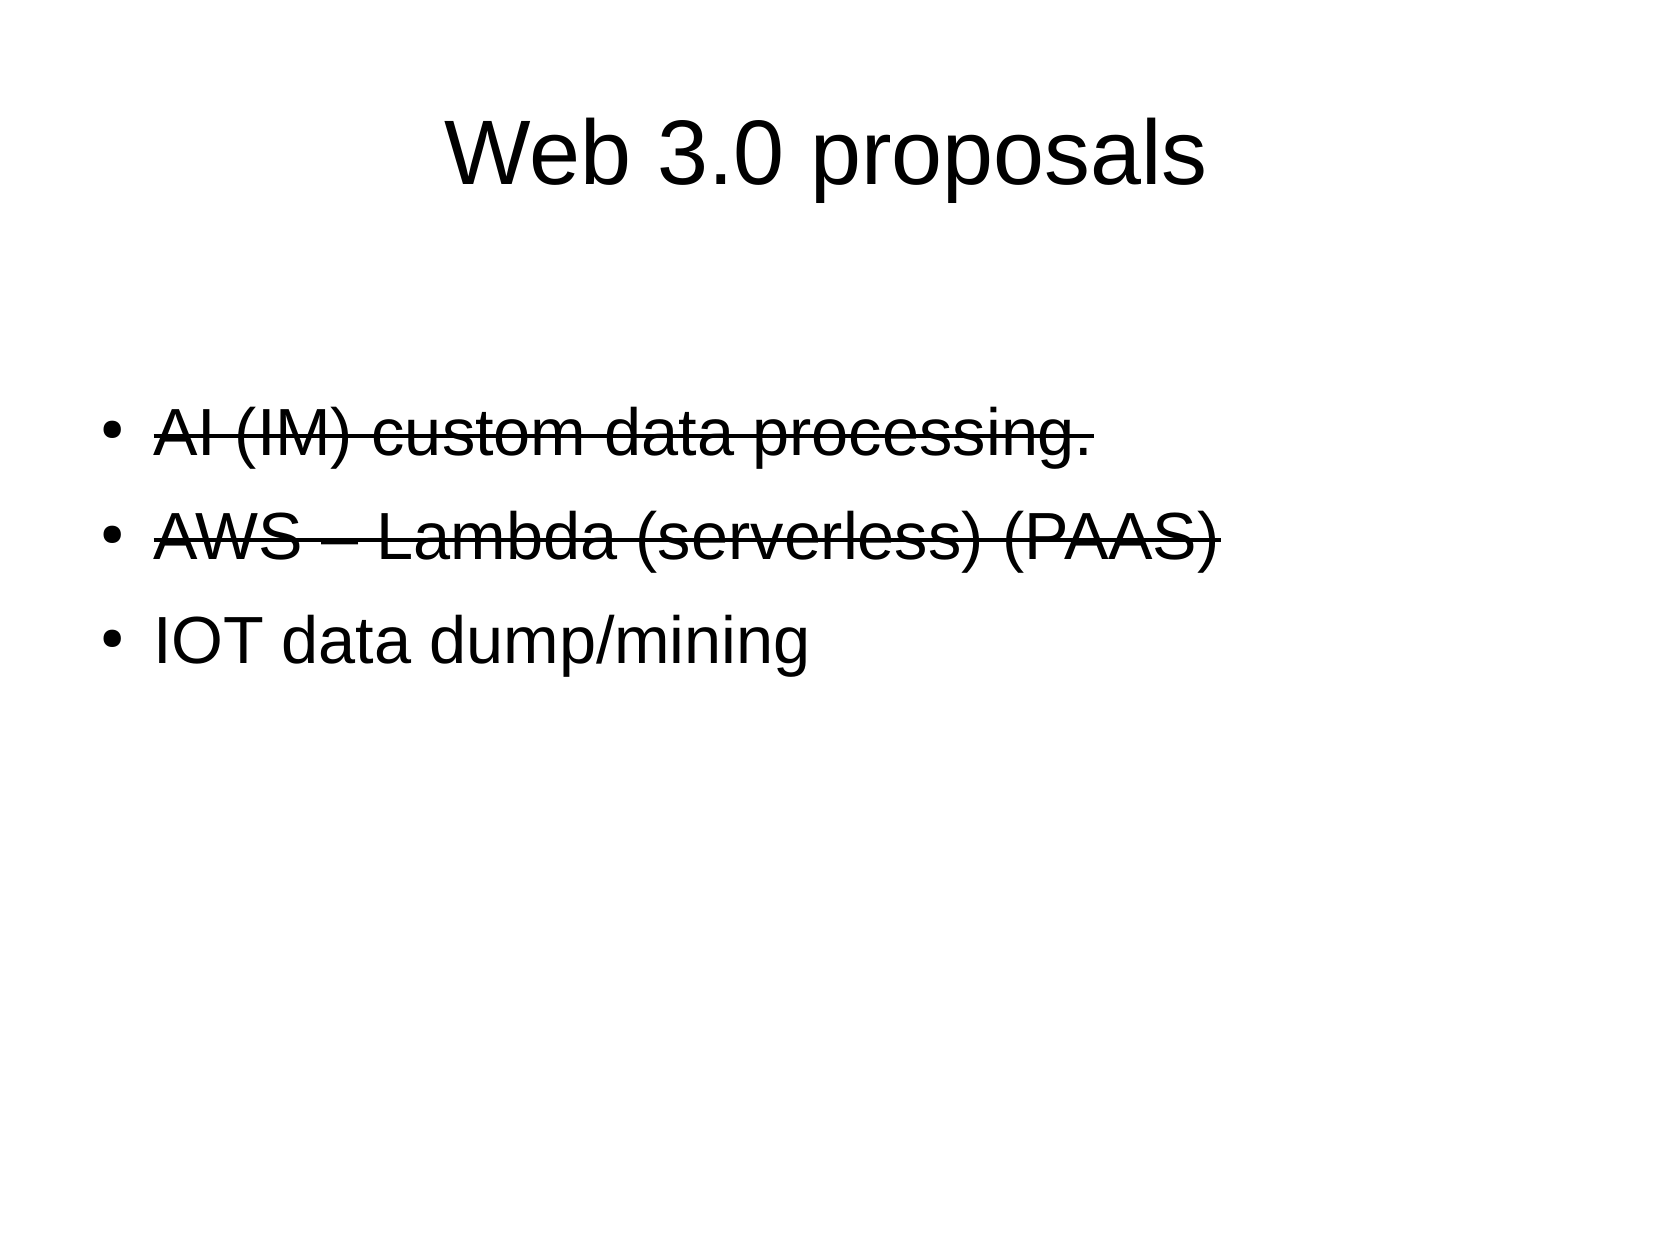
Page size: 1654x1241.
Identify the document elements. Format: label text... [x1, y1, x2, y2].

list AI (IM) custom data processing. AWS – Lambda (serverless) (PAAS) IOT data dump/mining [82, 290, 1571, 1010]
title Web 3.0 proposals [82, 49, 1571, 257]
